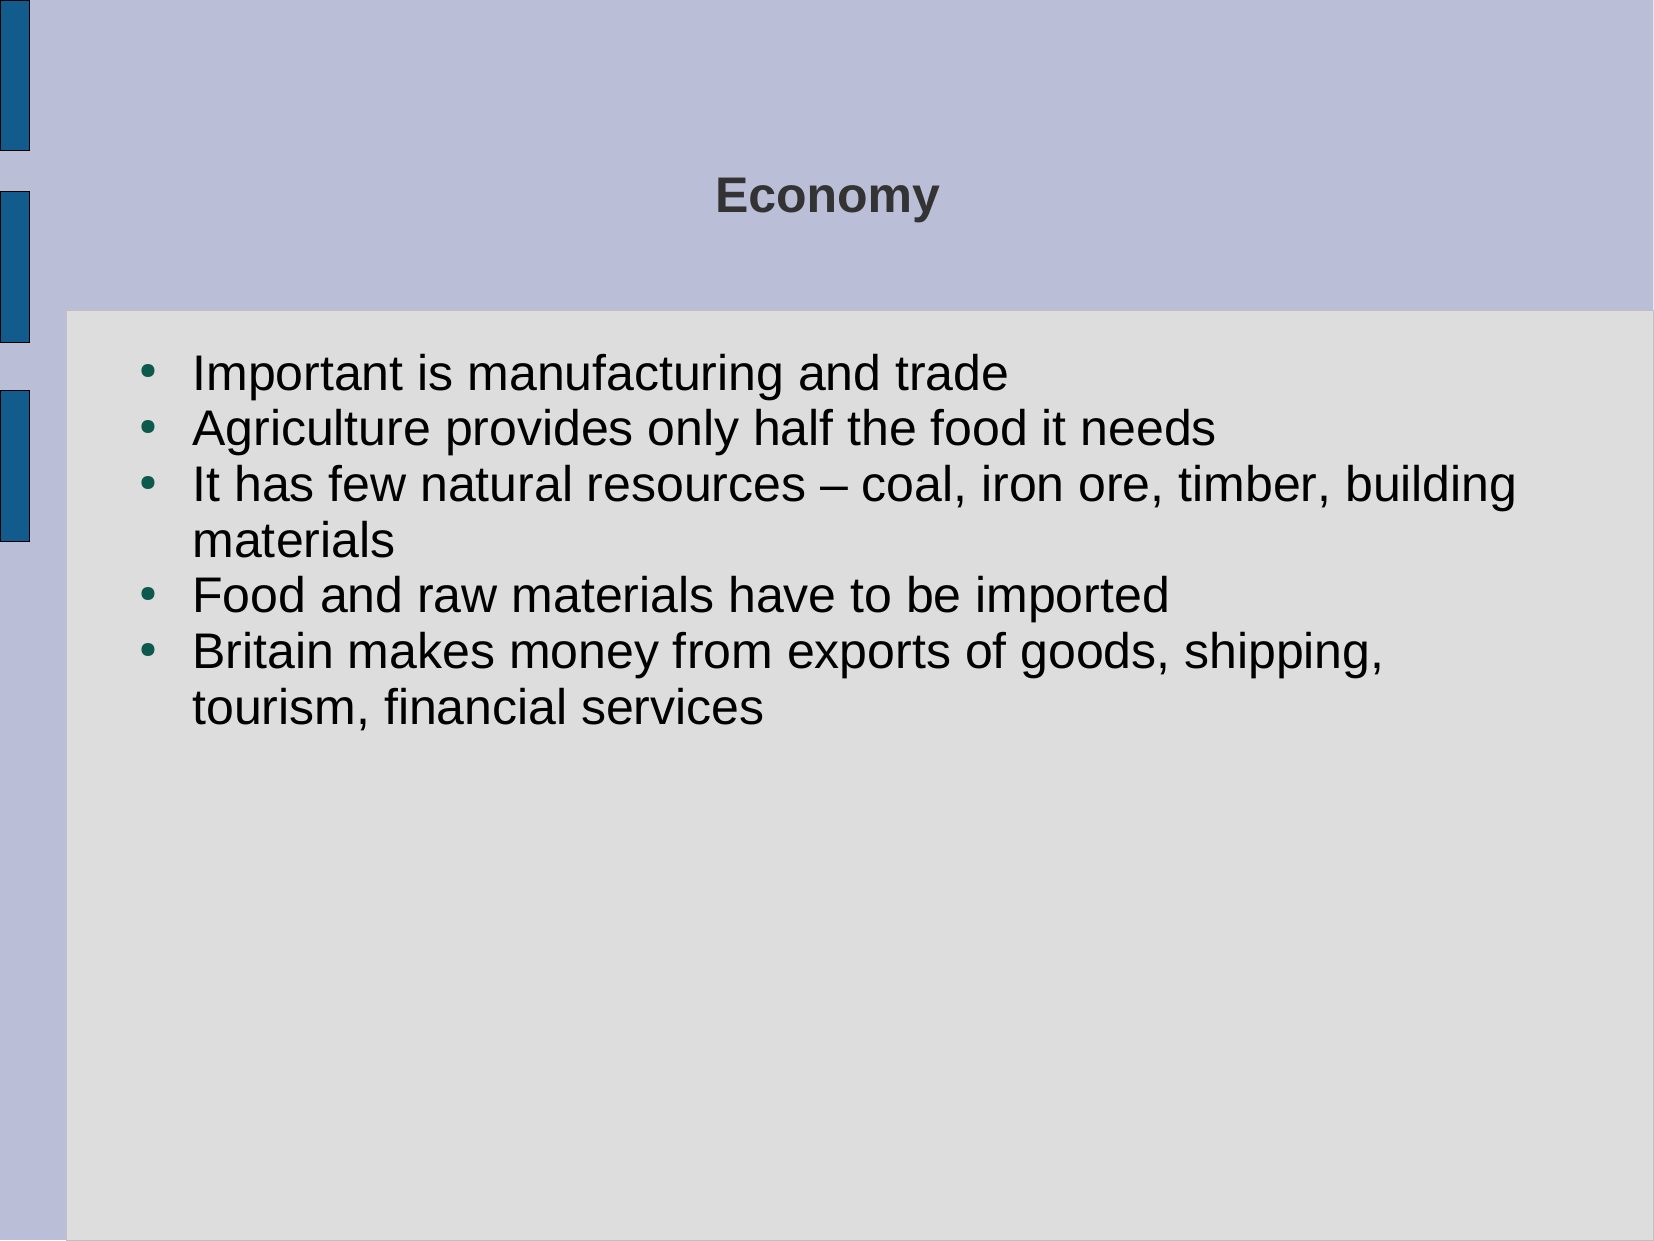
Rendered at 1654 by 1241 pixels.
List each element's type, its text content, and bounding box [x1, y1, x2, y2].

title Economy [121, 91, 1534, 299]
list Important is manufacturing and trade Agriculture provides only half the food it needs It has few natural resources – coal, iron ore, timber, building materials Food and raw materials have to be imported Britain makes money from exports of goods, shipping, tourism, financial services [121, 344, 1534, 1127]
